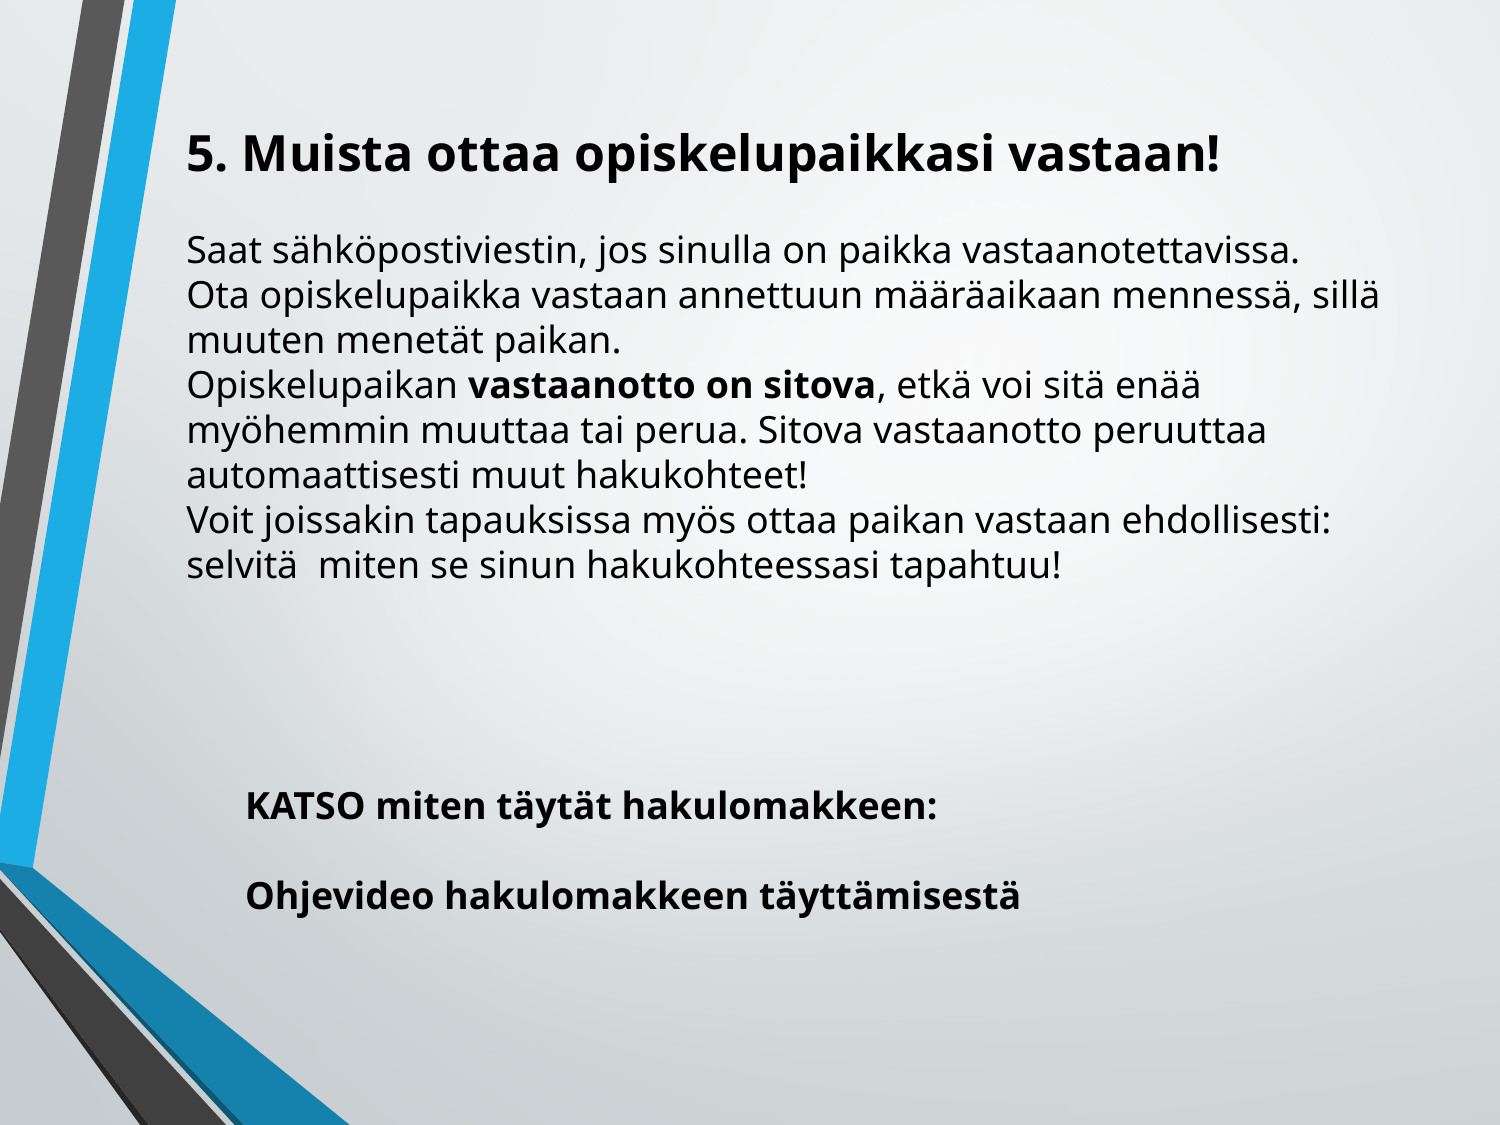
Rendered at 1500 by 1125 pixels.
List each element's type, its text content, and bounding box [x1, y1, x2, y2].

text_box 5. Muista ottaa opiskelupaikkasi vastaan! Saat sähköpostiviestin, jos sinulla on paikka vastaanotettavissa. Ota opiskelupaikka vastaan annettuun määräaikaan mennessä, sillä muuten menetät paikan. Opiskelupaikan vastaanotto on sitova, etkä voi sitä enää myöhemmin muuttaa tai perua. Sitova vastaanotto peruuttaa automaattisesti muut hakukohteet! Voit joissakin tapauksissa myös ottaa paikan vastaan ehdollisesti: selvitä miten se sinun hakukohteessasi tapahtuu! [171, 113, 1400, 947]
